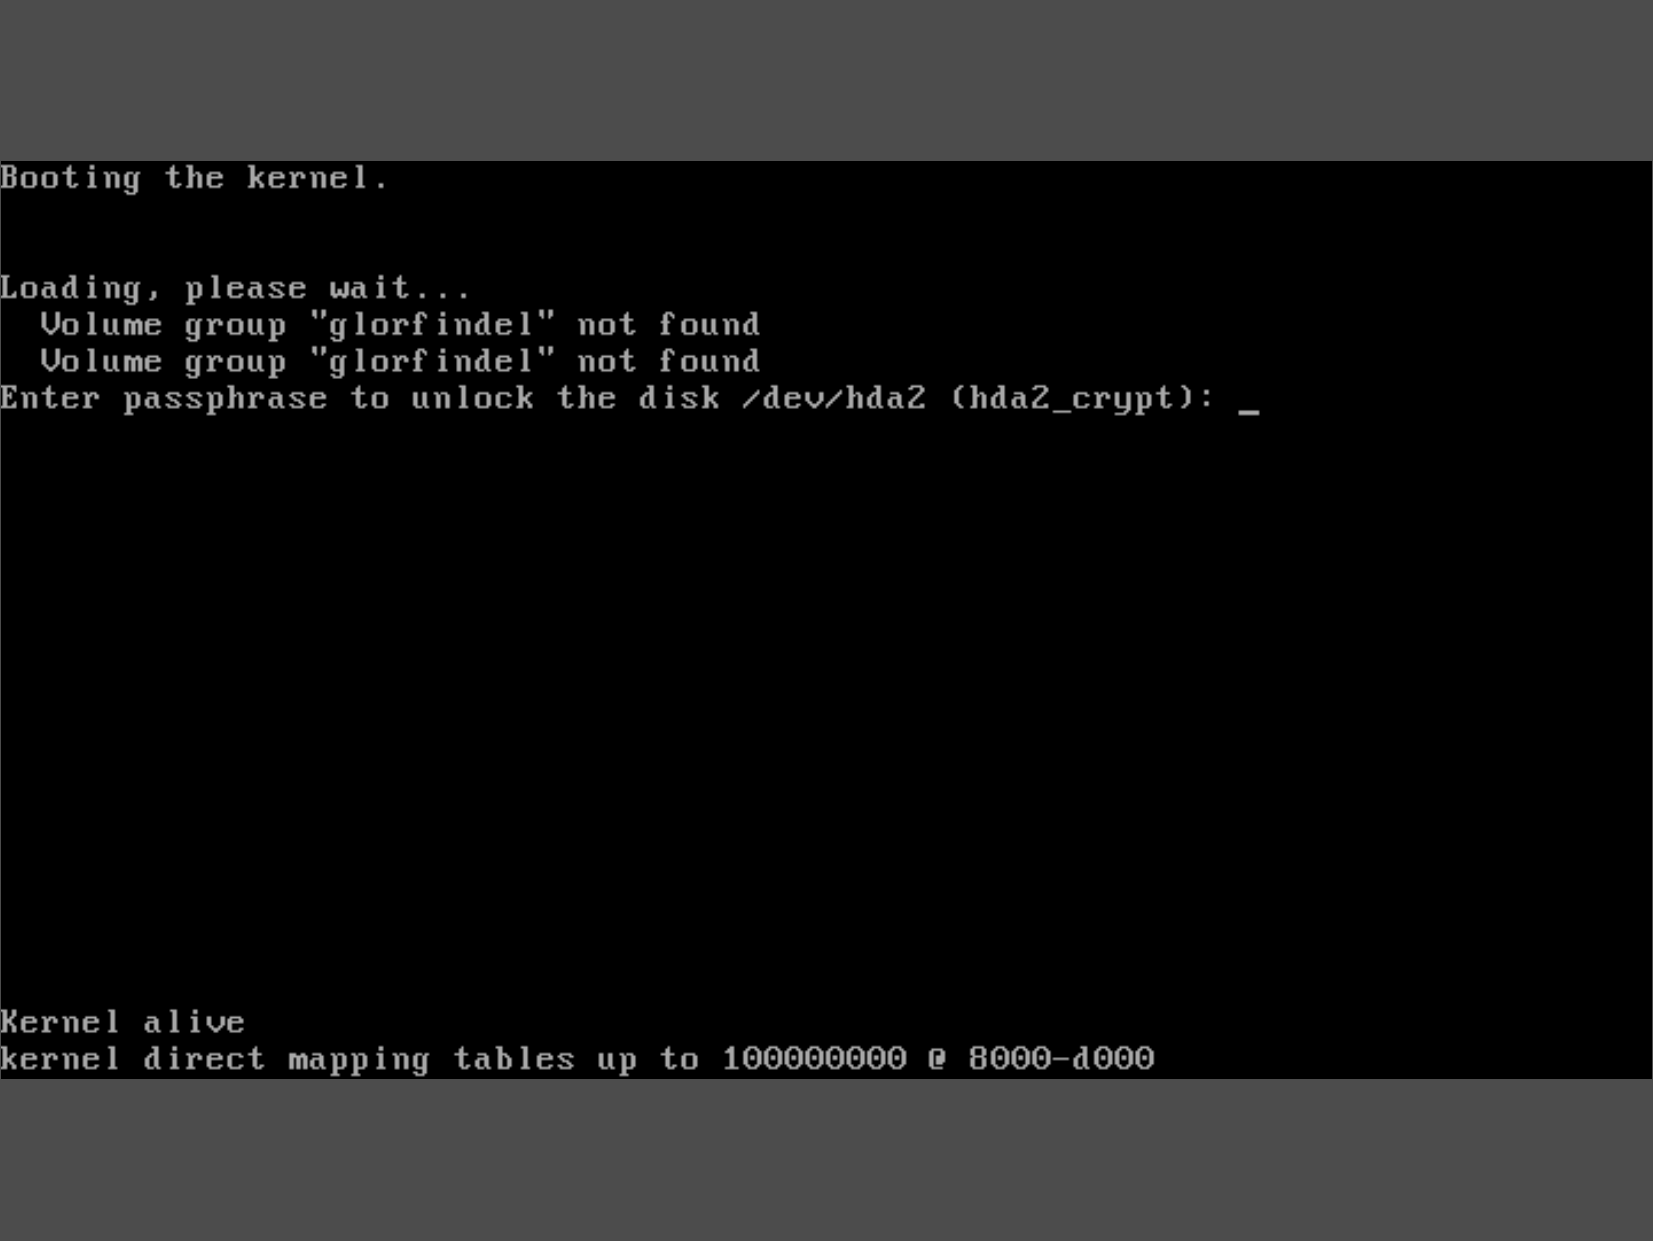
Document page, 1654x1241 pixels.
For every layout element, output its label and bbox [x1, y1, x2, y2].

picture [1, 161, 1652, 1080]
